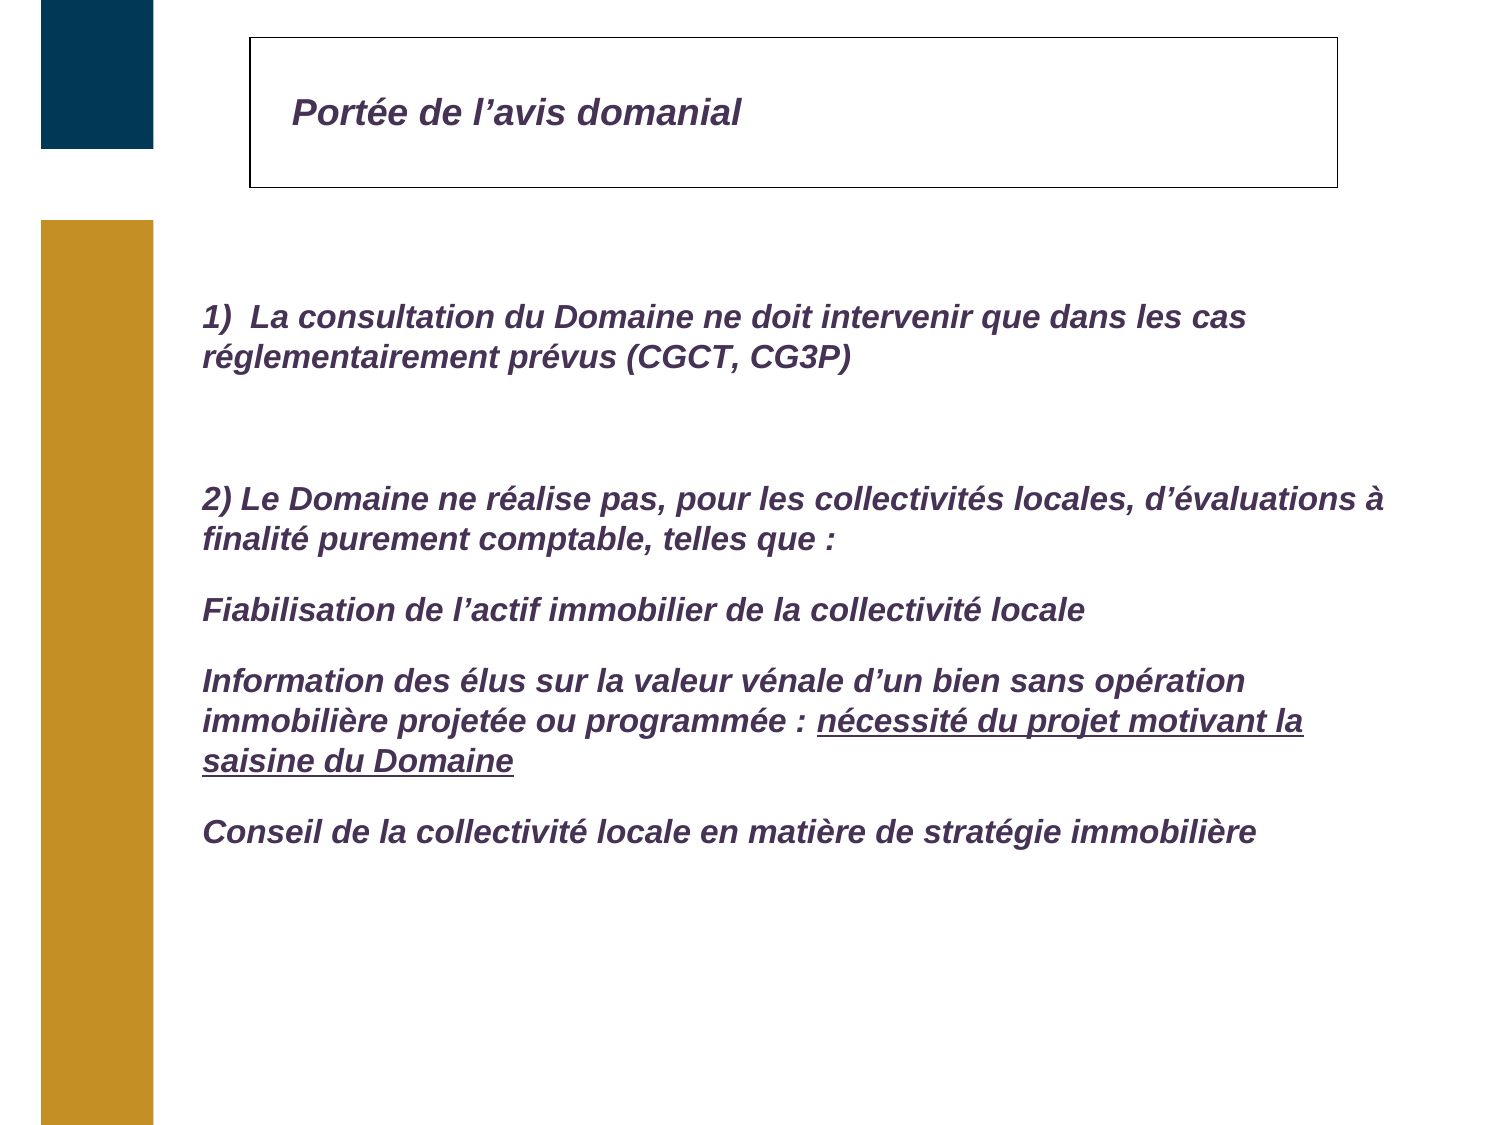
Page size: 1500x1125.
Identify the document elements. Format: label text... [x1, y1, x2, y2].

text_box Portée de l’avis domanial [249, 37, 1338, 188]
text_box 1) La consultation du Domaine ne doit intervenir que dans les cas réglementairement prévus (CGCT, CG3P) 2) Le Domaine ne réalise pas, pour les collectivités locales, d’évaluations à finalité purement comptable, telles que : Fiabilisation de l’actif immobilier de la collectivité locale Information des élus sur la valeur vénale d’un bien sans opération immobilière projetée ou programmée : nécessité du projet motivant la saisine du Domaine Conseil de la collectivité locale en matière de stratégie immobilière [187, 287, 1438, 859]
